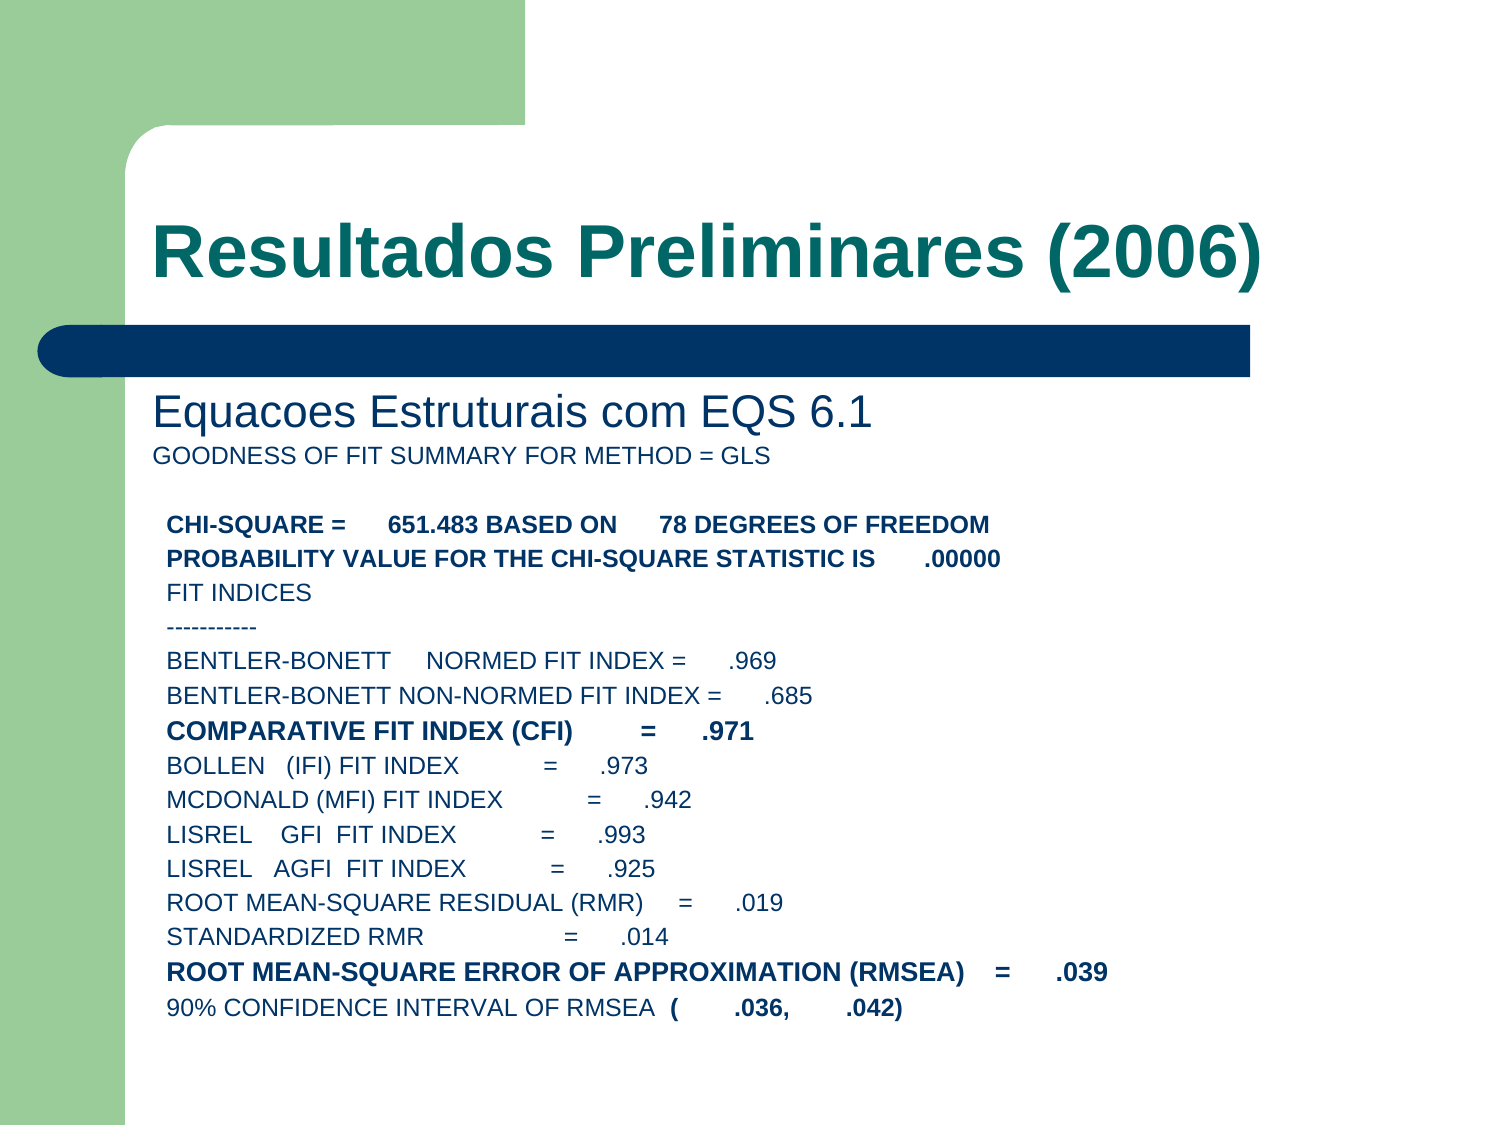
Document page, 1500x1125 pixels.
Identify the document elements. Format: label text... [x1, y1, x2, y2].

list Equacoes Estruturais com EQS 6.1 GOODNESS OF FIT SUMMARY FOR METHOD = GLS CHI-SQUARE = 651.483 BASED ON 78 DEGREES OF FREEDOM PROBABILITY VALUE FOR THE CHI-SQUARE STATISTIC IS .00000 FIT INDICES ----------- BENTLER-BONETT NORMED FIT INDEX = .969 BENTLER-BONETT NON-NORMED FIT INDEX = .685 COMPARATIVE FIT INDEX (CFI) = .971 BOLLEN (IFI) FIT INDEX = .973 MCDONALD (MFI) FIT INDEX = .942 LISREL GFI FIT INDEX = .993 LISREL AGFI FIT INDEX = .925 ROOT MEAN-SQUARE RESIDUAL (RMR) = .019 STANDARDIZED RMR = .014 ROOT MEAN-SQUARE ERROR OF APPROXIMATION (RMSEA) = .039 90% CONFIDENCE INTERVAL OF RMSEA ( .036, .042) [137, 387, 1400, 1107]
title Resultados Preliminares (2006) [136, 136, 1414, 301]
